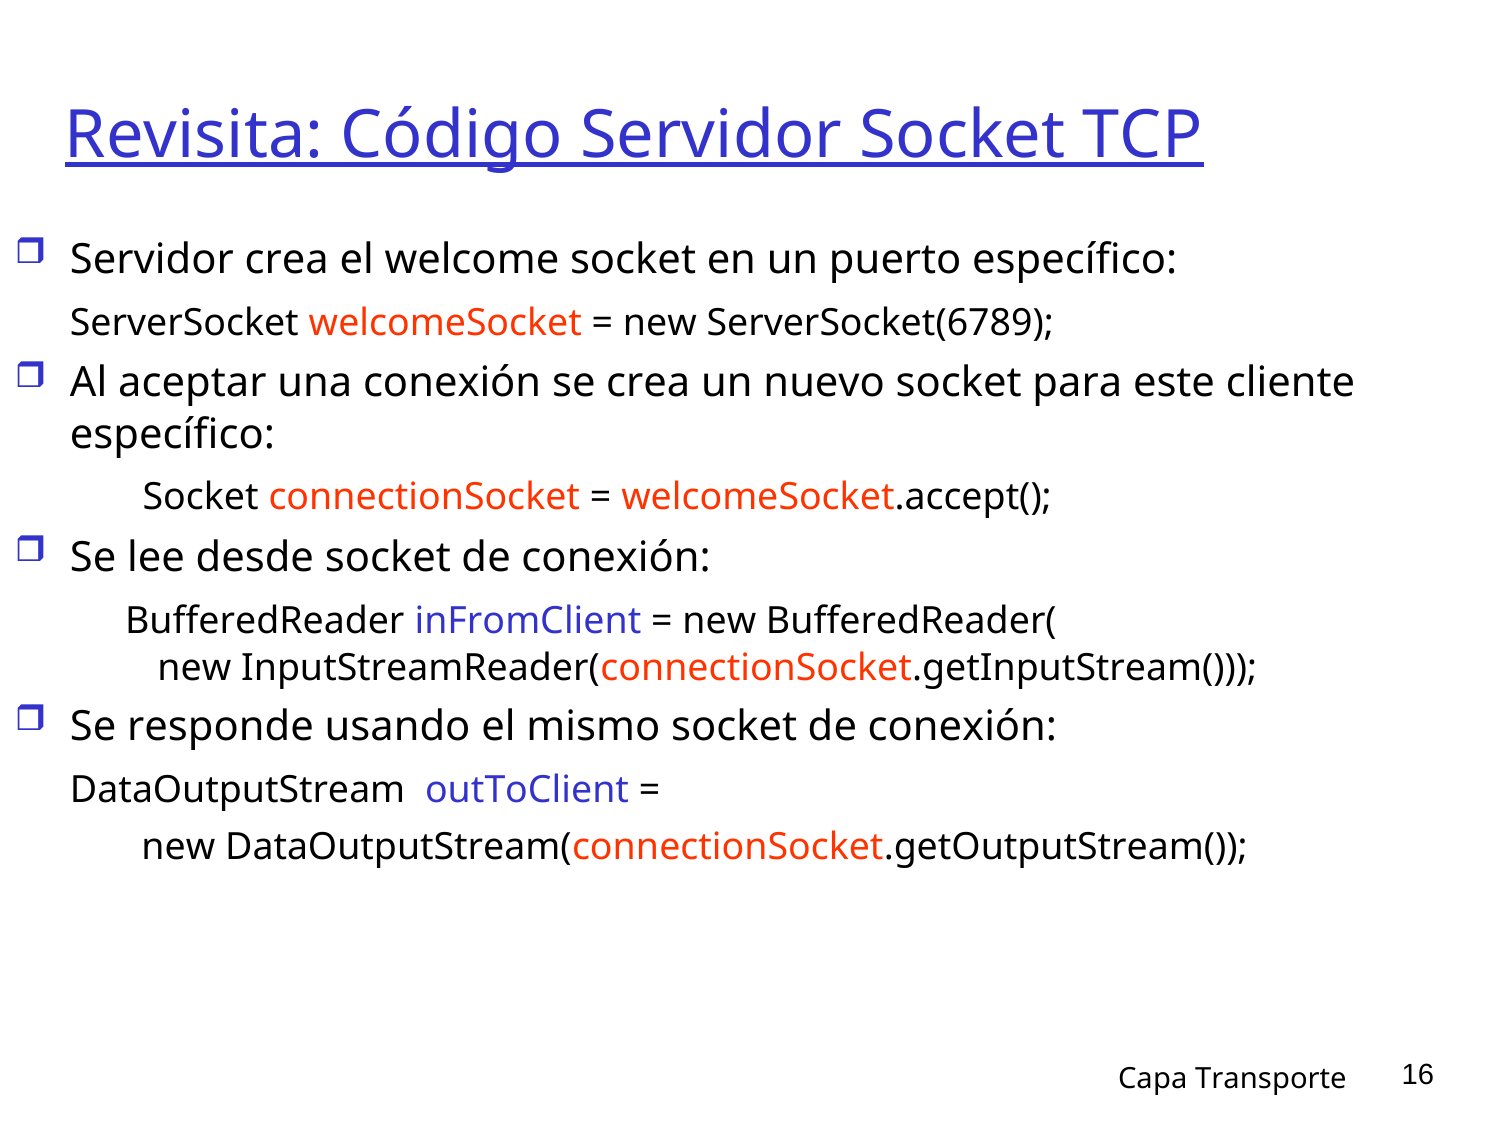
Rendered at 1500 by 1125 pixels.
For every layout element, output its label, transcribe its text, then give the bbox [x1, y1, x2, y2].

title Revisita: Código Servidor Socket TCP [50, 37, 1450, 224]
list Servidor crea el welcome socket en un puerto específico: ServerSocket welcomeSocket = new ServerSocket(6789); Al aceptar una conexión se crea un nuevo socket para este cliente específico: Socket connectionSocket = welcomeSocket.accept(); Se lee desde socket de conexión: BufferedReader inFromClient = new BufferedReader( new InputStreamReader(connectionSocket.getInputStream())); Se responde usando el mismo socket de conexión: DataOutputStream outToClient = new DataOutputStream(connectionSocket.getOutputStream()); [0, 224, 1500, 1051]
